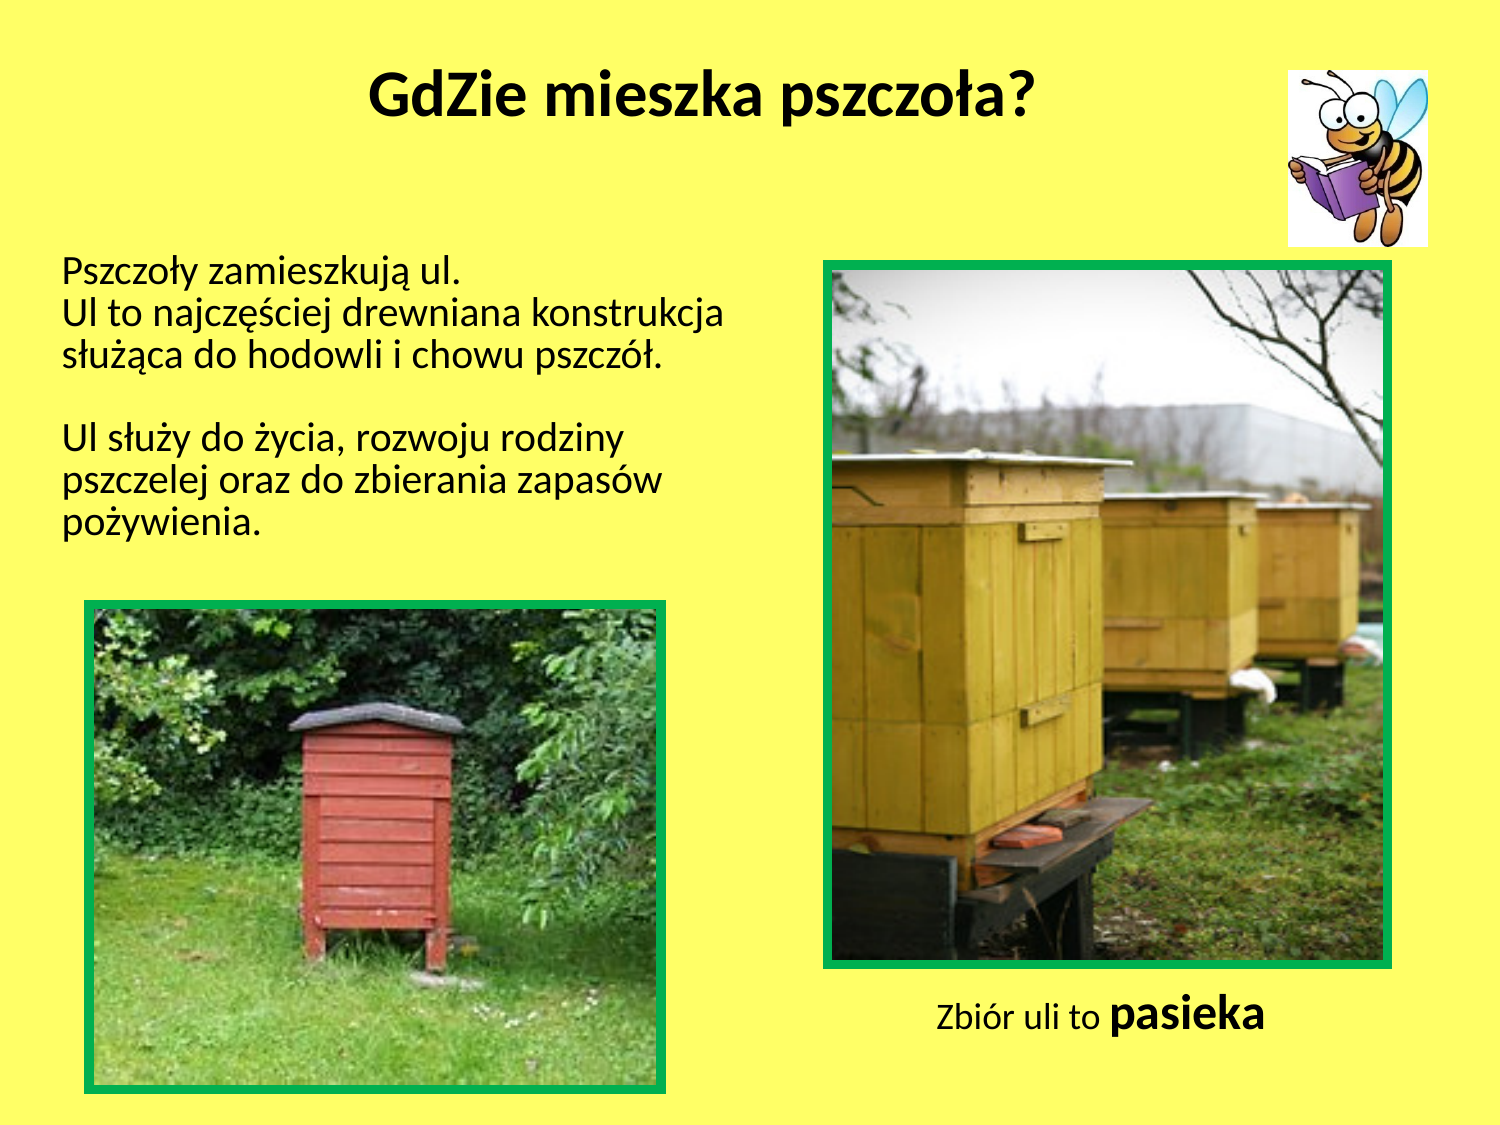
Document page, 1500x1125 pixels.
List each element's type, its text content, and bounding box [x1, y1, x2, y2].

text_box GdZie mieszka pszczoła? [199, 58, 1207, 141]
text_box Zbiór uli to pasieka [785, 984, 1418, 1050]
picture [93, 609, 657, 1085]
picture [832, 269, 1383, 960]
text_box Pszczoły zamieszkują ul. Ul to najczęściej drewniana konstrukcja służąca do hodowli i chowu pszczół. Ul służy do życia, rozwoju rodziny pszczelej oraz do zbierania zapasów pożywienia. [46, 246, 786, 554]
picture [1288, 70, 1428, 247]
